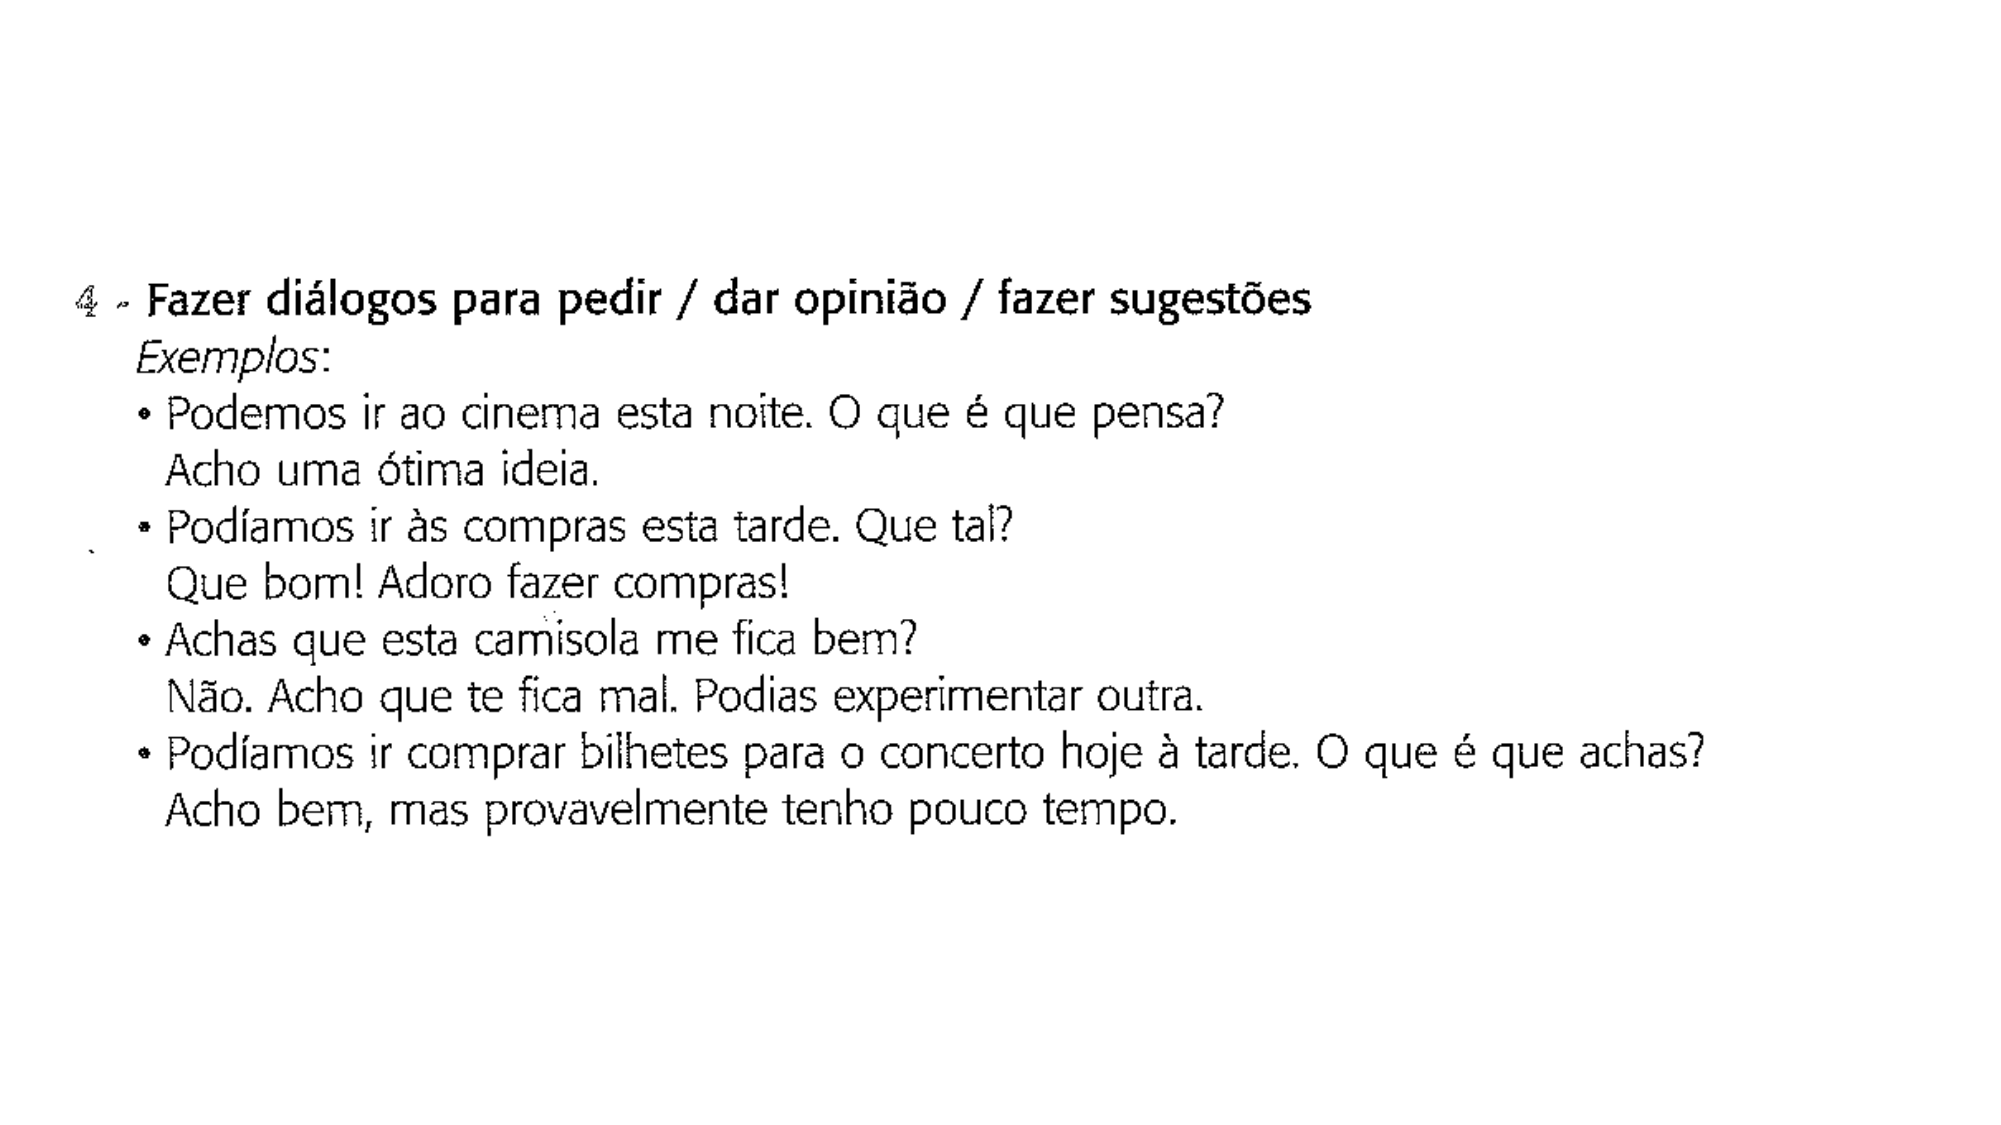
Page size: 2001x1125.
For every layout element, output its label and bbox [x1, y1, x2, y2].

picture [0, 237, 1982, 880]
